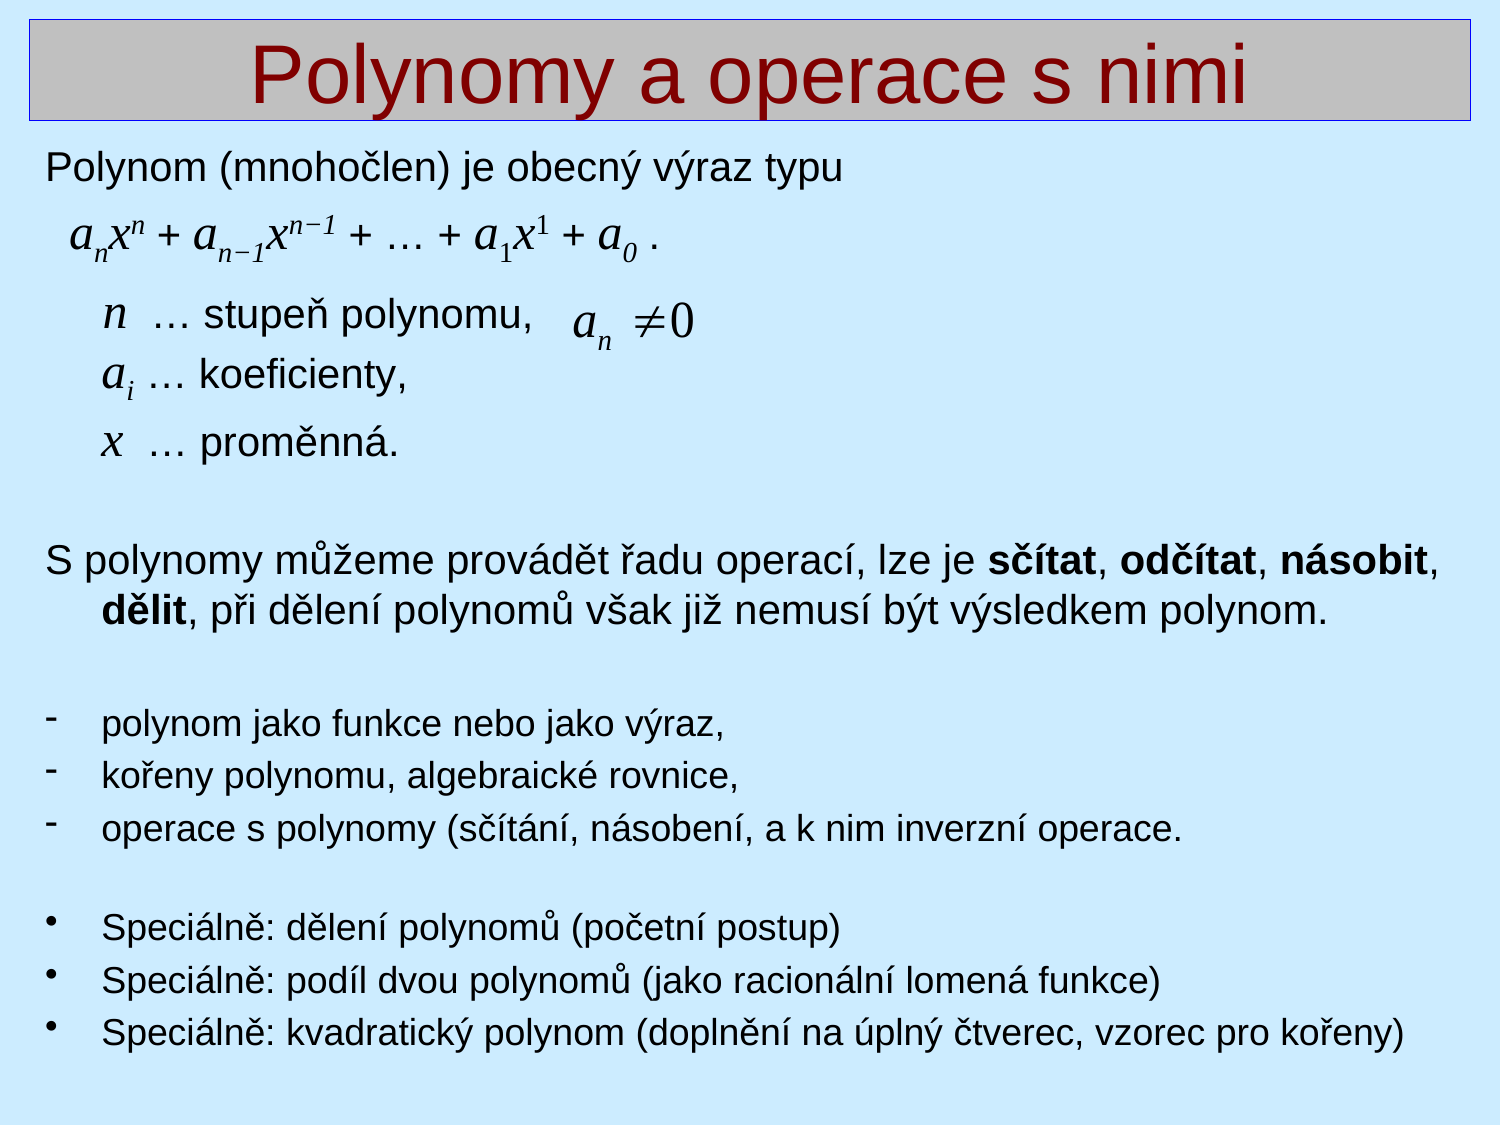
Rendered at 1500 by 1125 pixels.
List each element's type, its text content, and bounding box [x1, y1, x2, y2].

title Polynomy a operace s nimi [29, 19, 1471, 121]
picture [564, 285, 703, 361]
text_box Polynom (mnohočlen) je obecný výraz typu anxn + an−1xn−1 + … + a1x1 + a0 . n … stupeň polynomu, ai … koeficienty, x … proměnná. S polynomy můžeme provádět řadu operací, lze je sčítat, odčítat, násobit, dělit, při dělení polynomů však již nemusí být výsledkem polynom. polynom jako funkce nebo jako výraz, kořeny polynomu, algebraické rovnice, operace s polynomy (sčítání, násobení, a k nim inverzní operace. Speciálně: dělení polynomů (početní postup) Speciálně: podíl dvou polynomů (jako racionální lomená funkce) Speciálně: kvadratický polynom (doplnění na úplný čtverec, vzorec pro kořeny) [30, 132, 1490, 1125]
